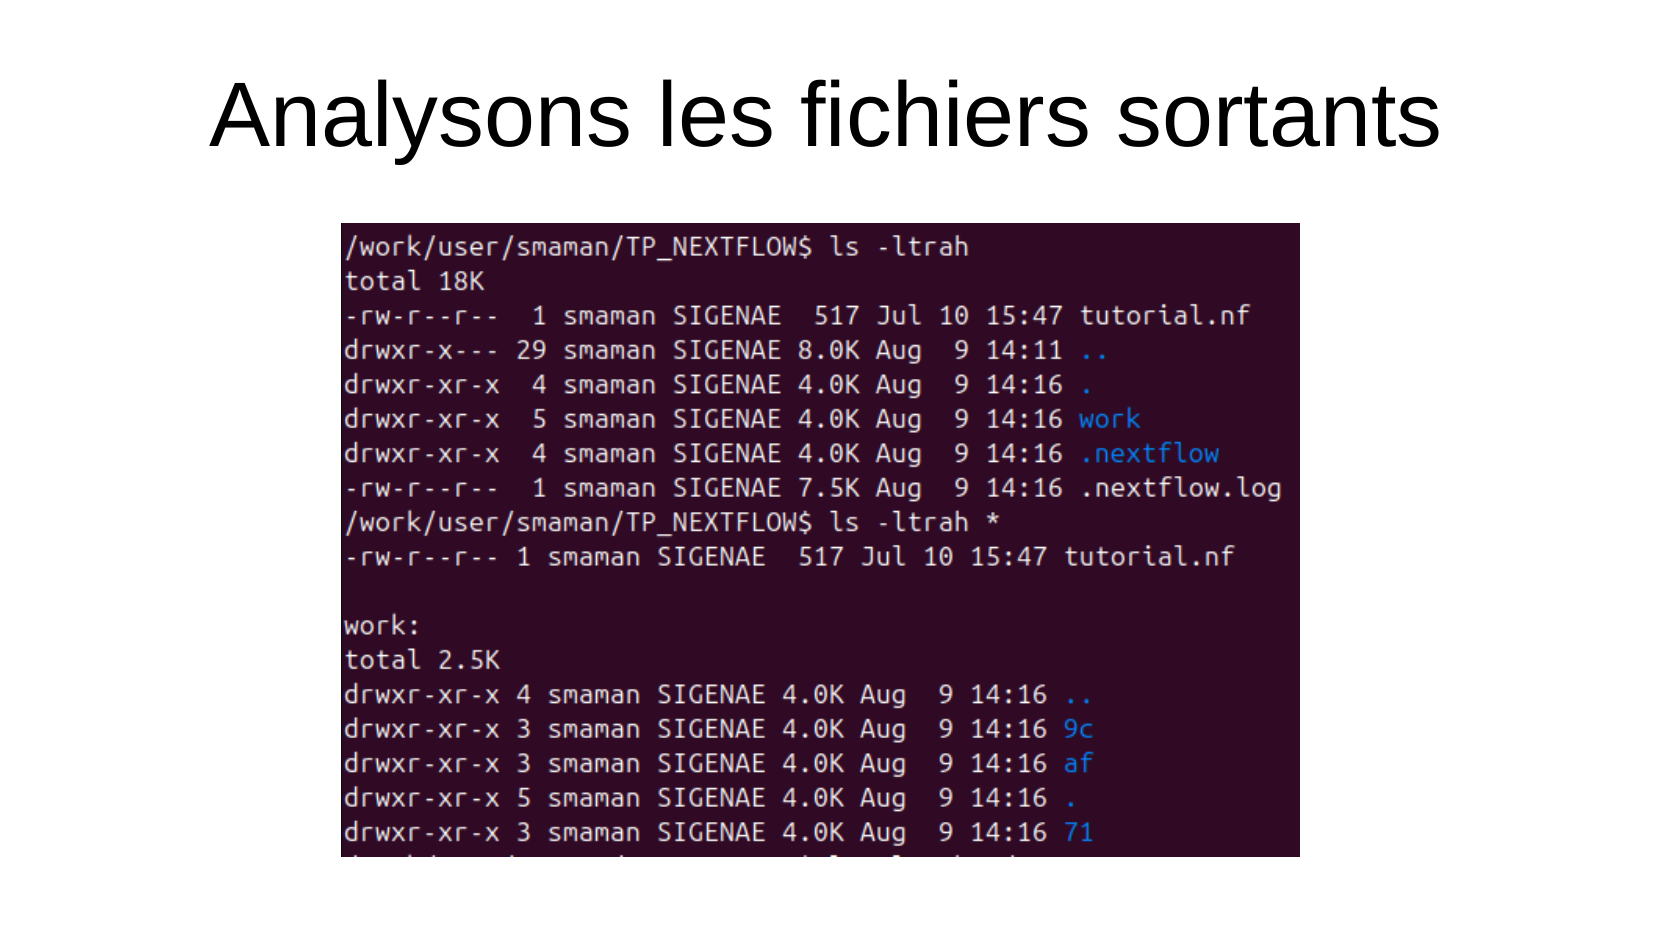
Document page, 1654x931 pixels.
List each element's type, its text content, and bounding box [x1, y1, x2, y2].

picture [341, 223, 1300, 857]
title Analysons les fichiers sortants [82, 37, 1571, 193]
